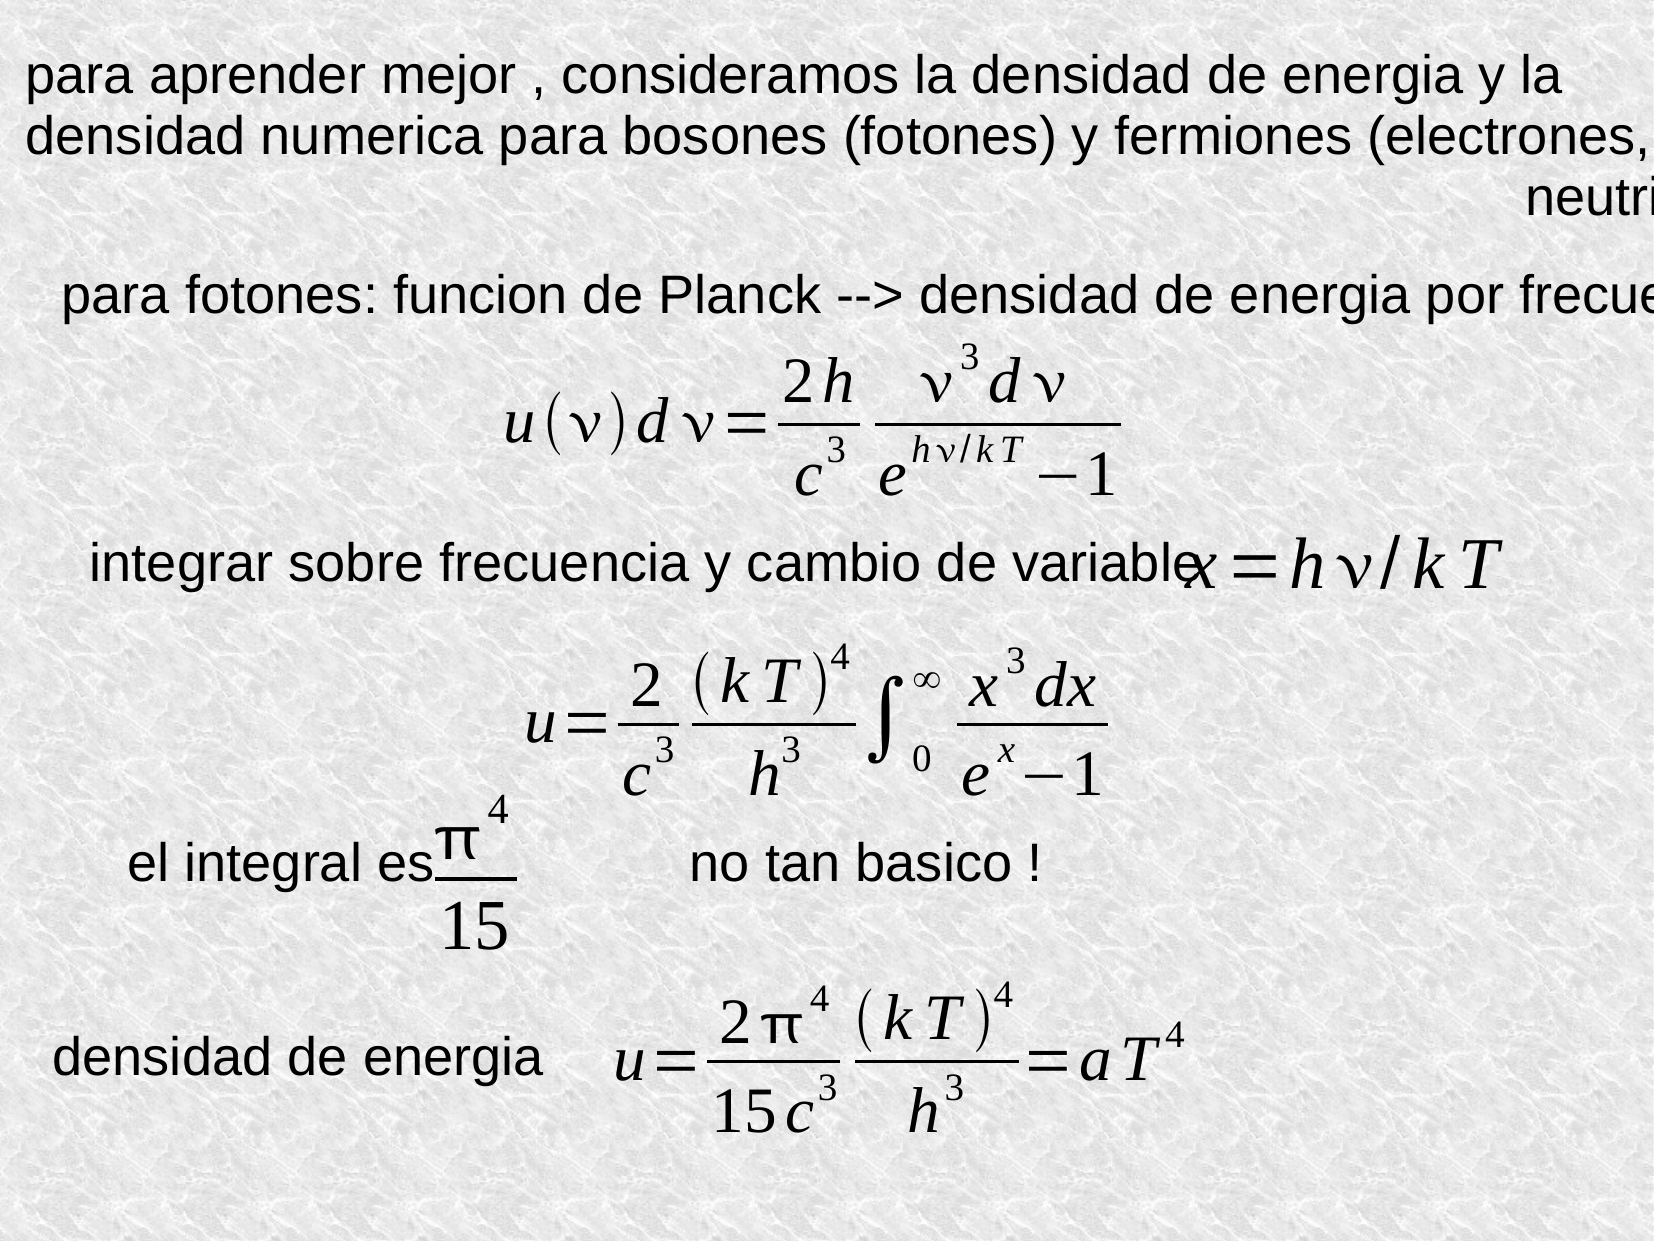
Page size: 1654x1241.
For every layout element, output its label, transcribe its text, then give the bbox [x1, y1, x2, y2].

text_box el integral es [112, 825, 412, 906]
chart [412, 637, 1127, 967]
picture [1646, 287, 1654, 296]
chart [1162, 525, 1516, 607]
chart [597, 975, 1202, 1149]
text_box para aprender mejor , consideramos la densidad de energia y la densidad numerica para bosones (fotones) y fermiones (electrones, neutrinos) [10, 37, 1651, 249]
picture [1646, 300, 1654, 310]
chart [487, 337, 1138, 509]
picture [0, 0, 1654, 1241]
text_box densidad de energia [37, 1019, 498, 1100]
text_box no tan basico ! [675, 825, 1023, 906]
text_box para fotones: funcion de Planck --> densidad de energia por frecuencia [46, 257, 1613, 338]
text_box integrar sobre frecuencia y cambio de variable [75, 525, 1110, 606]
